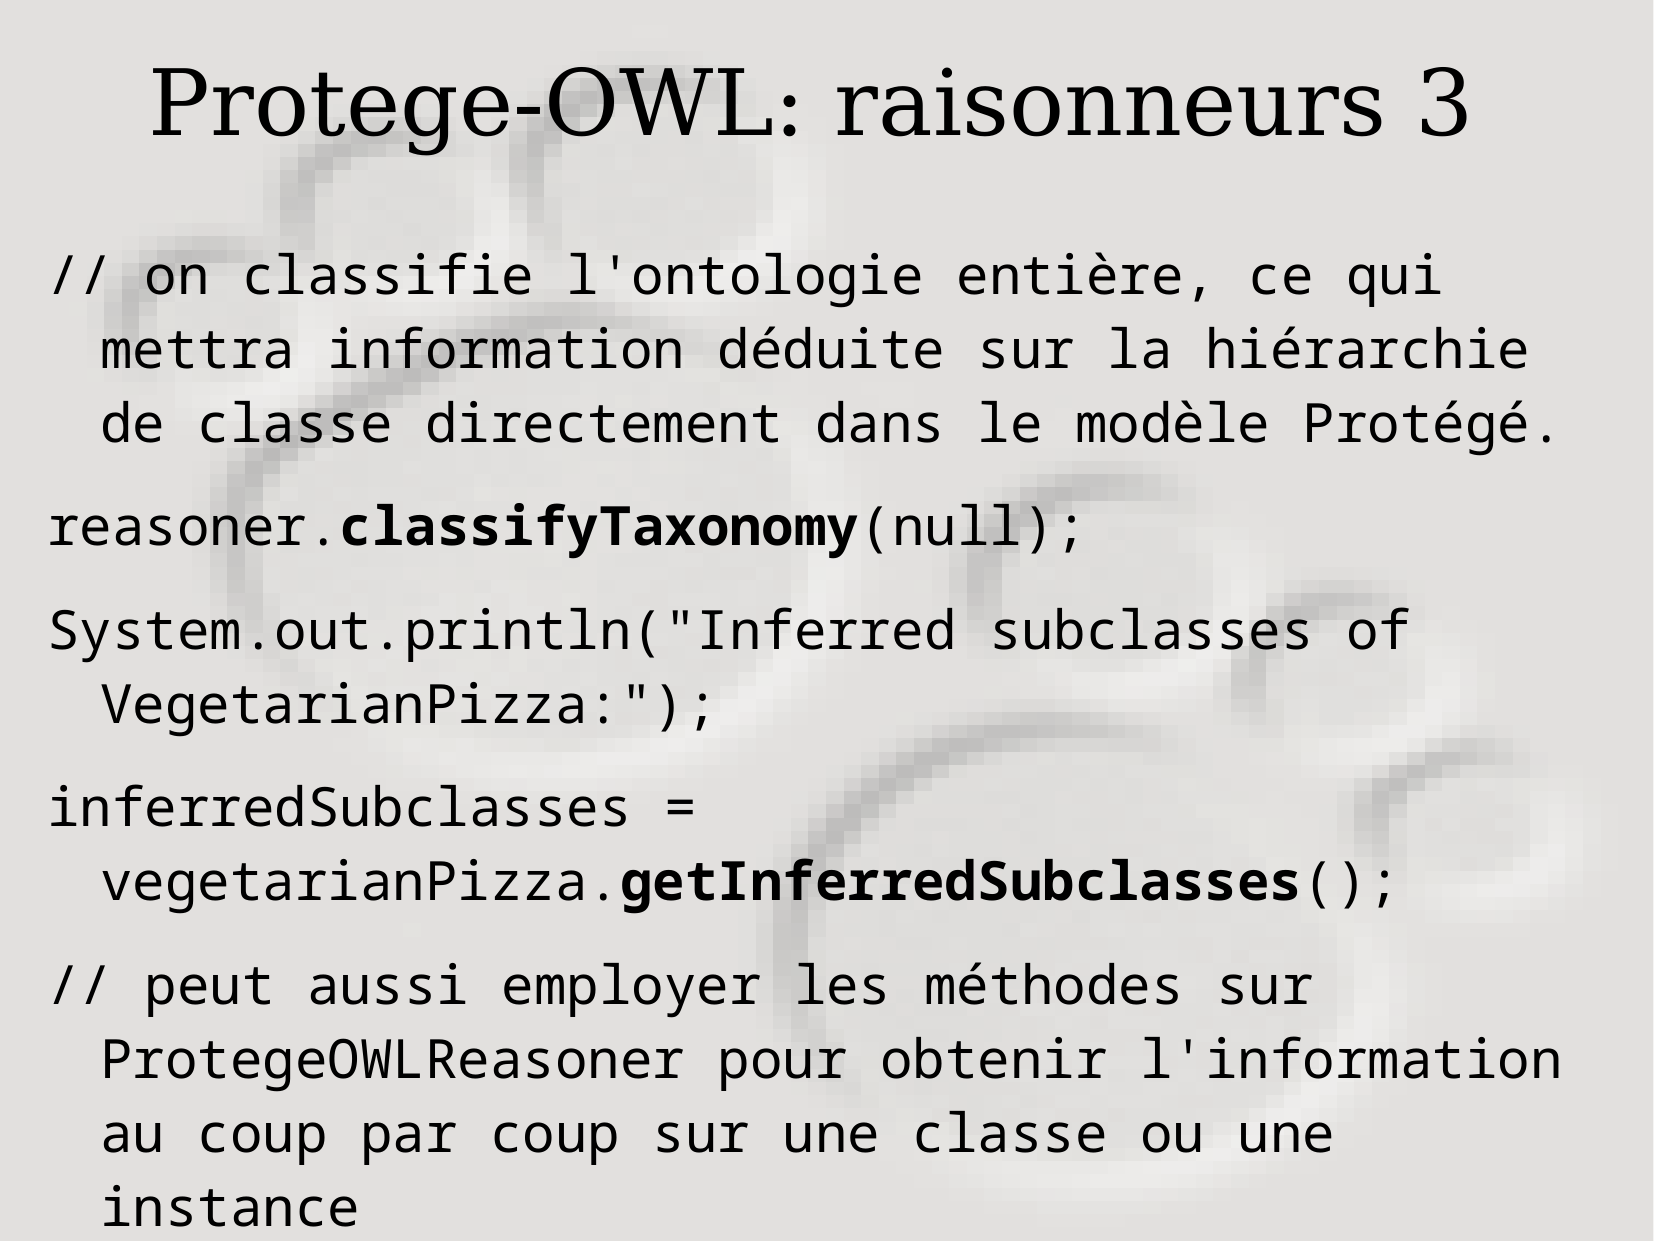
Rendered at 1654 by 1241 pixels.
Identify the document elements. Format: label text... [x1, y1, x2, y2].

picture [0, 0, 1654, 1241]
list // on classifie l'ontologie entière, ce qui mettra information déduite sur la hiérarchie de classe directement dans le modèle Protégé. reasoner.classifyTaxonomy(null); System.out.println("Inferred subclasses of VegetarianPizza:"); inferredSubclasses = vegetarianPizza.getInferredSubclasses(); // peut aussi employer les méthodes sur ProtegeOWLReasoner pour obtenir l'information au coup par coup sur une classe ou une instance [29, 236, 1595, 1207]
title Protege-OWL: raisonneurs 3 [29, 0, 1595, 208]
